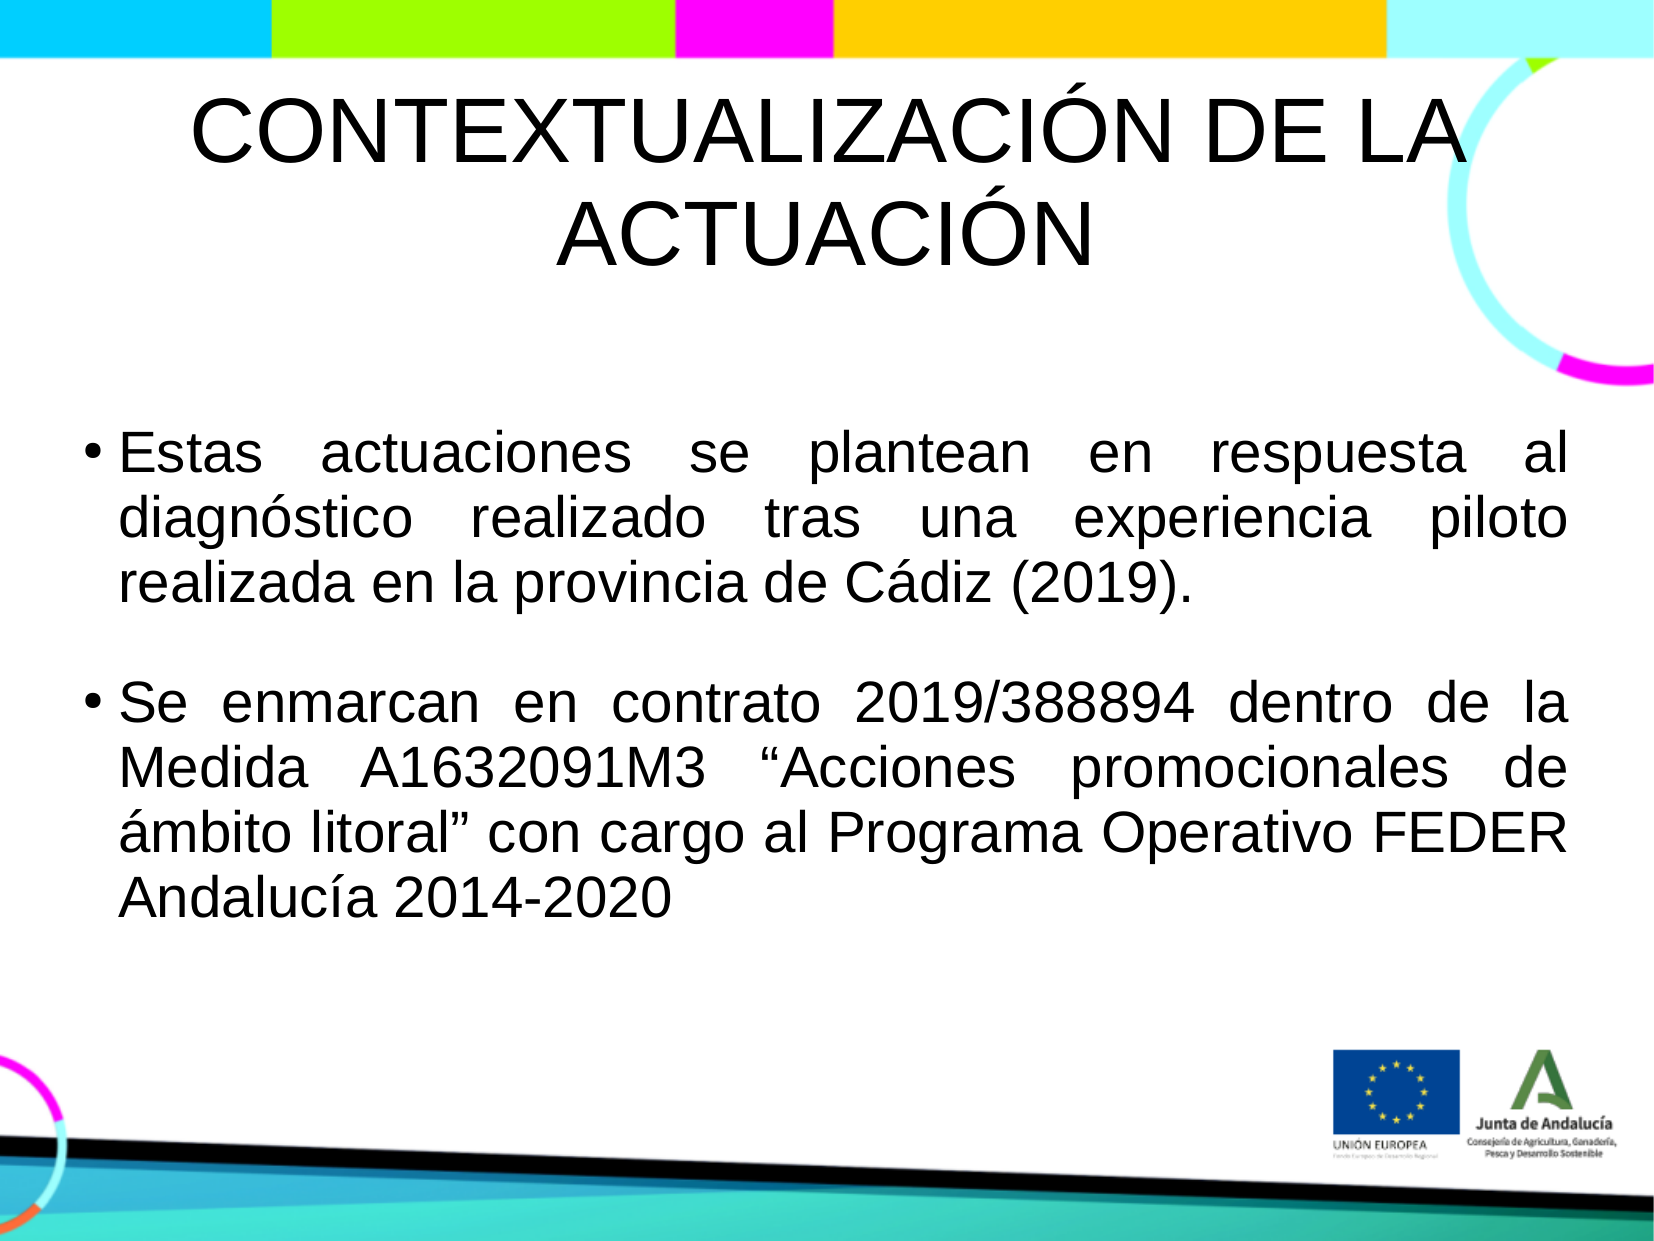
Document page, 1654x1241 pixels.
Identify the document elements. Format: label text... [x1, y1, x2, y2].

title CONTEXTUALIZACIÓN DE LA ACTUACIÓN [82, 78, 1571, 287]
text_box Estas actuaciones se plantean en respuesta al diagnóstico realizado tras una experiencia piloto realizada en la provincia de Cádiz (2019). Se enmarcan en contrato 2019/388894 dentro de la Medida A1632091M3 “Acciones promocionales de ámbito litoral” con cargo al Programa Operativo FEDER Andalucía 2014-2020 [82, 345, 1571, 1004]
